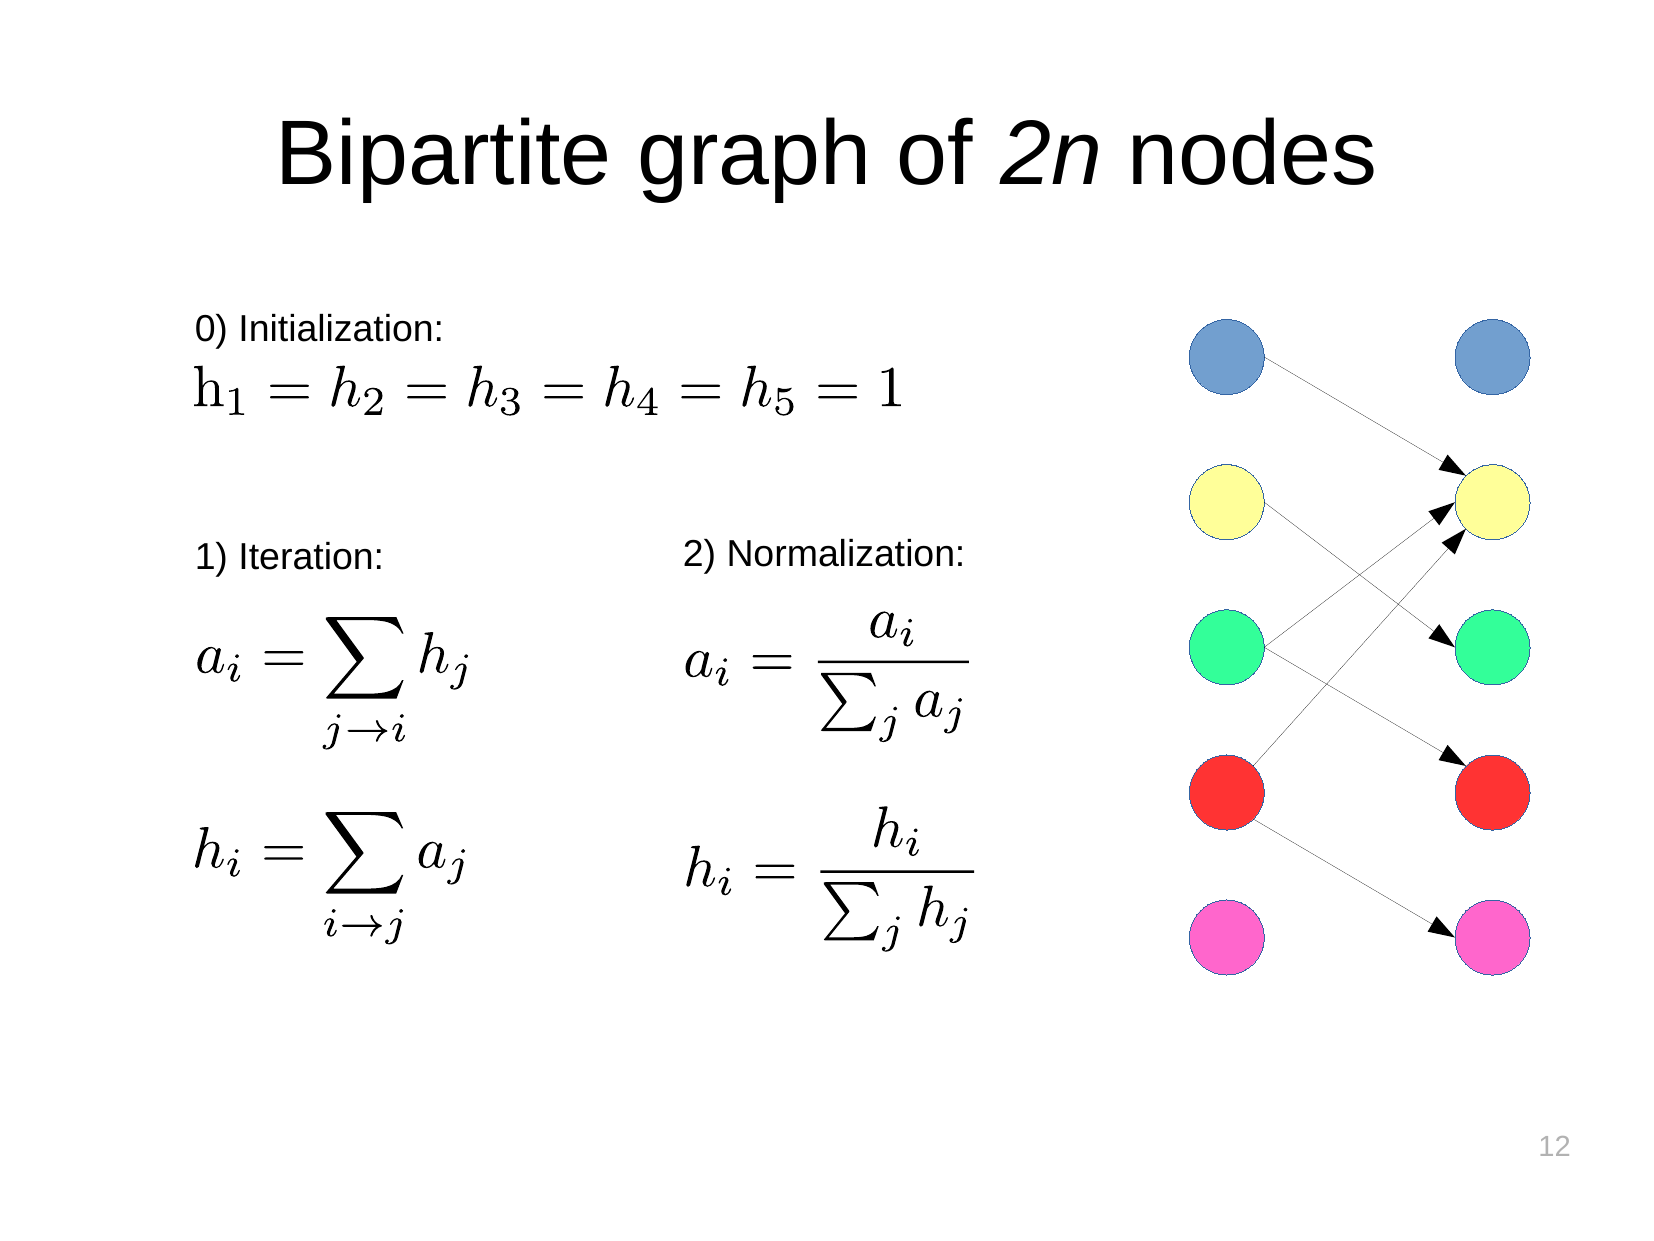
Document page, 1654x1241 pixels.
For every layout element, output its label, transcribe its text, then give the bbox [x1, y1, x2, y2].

text_box [195, 611, 472, 750]
text_box [1189, 464, 1265, 540]
text_box [1455, 609, 1531, 685]
text_box [191, 806, 469, 945]
text_box [1189, 754, 1265, 831]
text_box [1455, 319, 1531, 395]
text_box [1189, 319, 1265, 395]
text_box 1) Iteration: [180, 528, 400, 586]
text_box [1455, 755, 1531, 831]
text_box [1189, 609, 1265, 685]
text_box [1189, 899, 1265, 976]
text_box [1455, 464, 1531, 540]
text_box [683, 806, 975, 952]
text_box 0) Initialization: [180, 300, 460, 357]
text_box [1455, 900, 1531, 976]
text_box [683, 611, 969, 743]
text_box [192, 365, 906, 416]
text_box 2) Normalization: [668, 525, 981, 582]
title Bipartite graph of 2n nodes [82, 49, 1571, 257]
